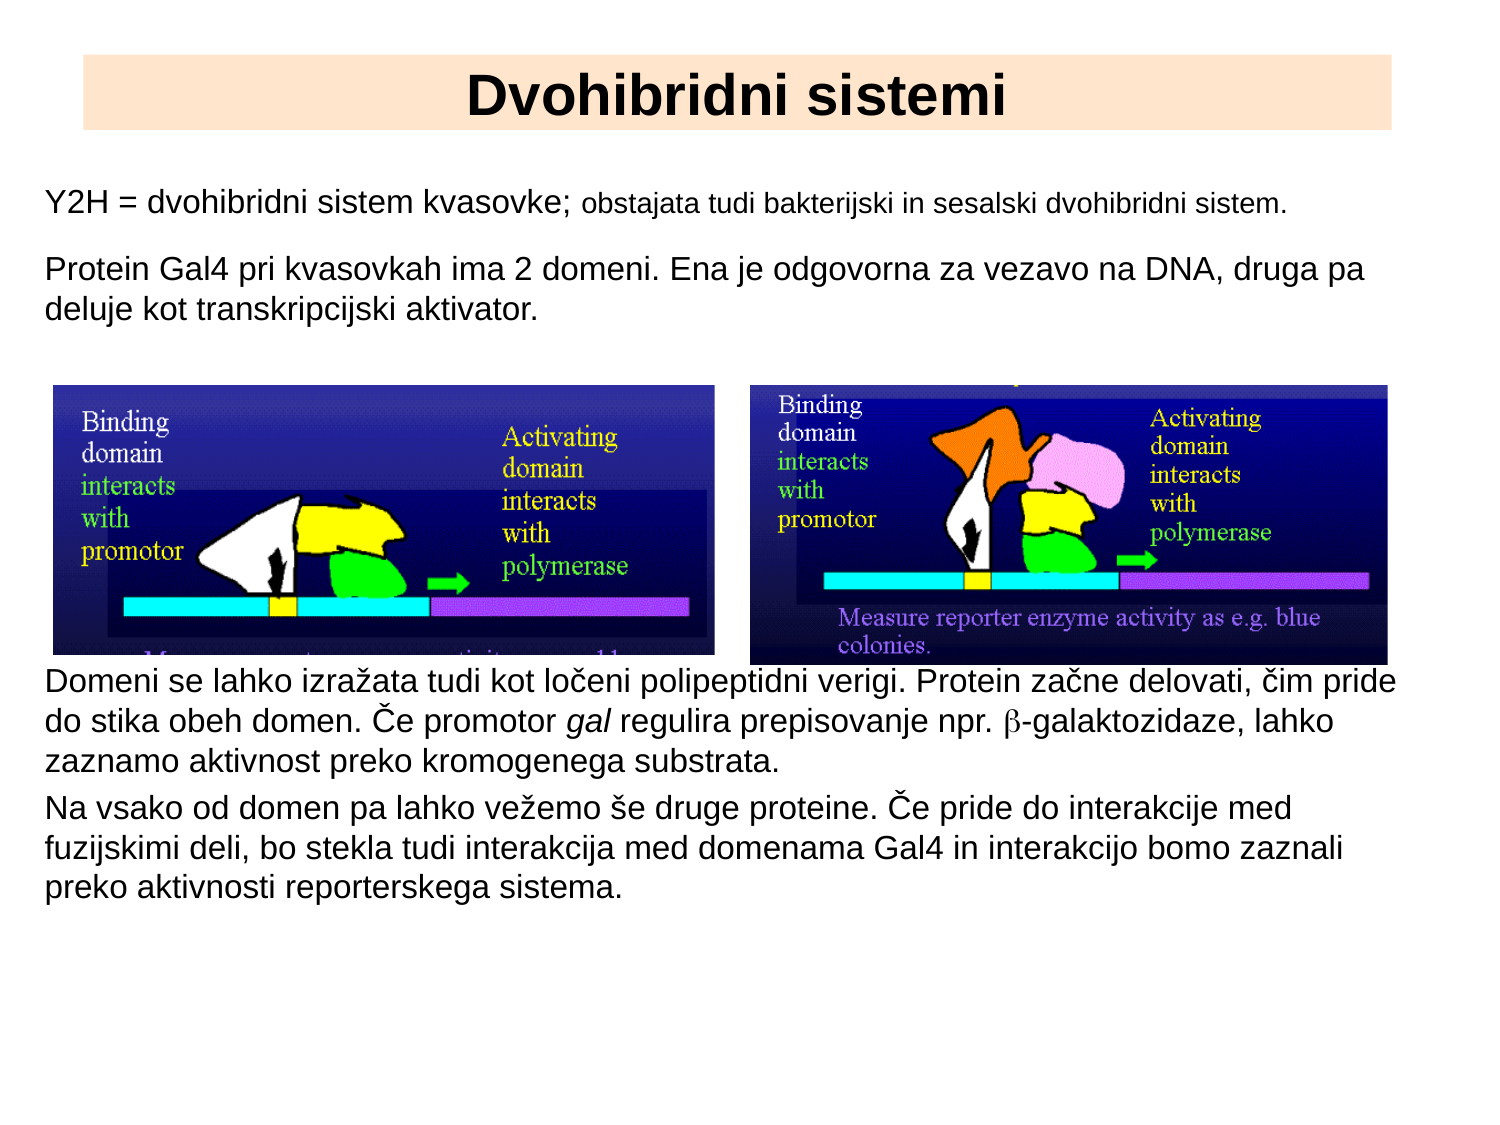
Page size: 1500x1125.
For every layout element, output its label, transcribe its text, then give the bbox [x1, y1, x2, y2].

list Y2H = dvohibridni sistem kvasovke; obstajata tudi bakterijski in sesalski dvohibridni sistem. Protein Gal4 pri kvasovkah ima 2 domeni. Ena je odgovorna za vezavo na DNA, druga pa deluje kot transkripcijski aktivator. Domeni se lahko izražata tudi kot ločeni polipeptidni verigi. Protein začne delovati, čim pride do stika obeh domen. Če promotor gal regulira prepisovanje npr. b-galaktozidaze, lahko zaznamo aktivnost preko kromogenega substrata. Na vsako od domen pa lahko vežemo še druge proteine. Če pride do interakcije med fuzijskimi deli, bo stekla tudi interakcija med domenama Gal4 in interakcijo bomo zaznali preko aktivnosti reporterskega sistema. [29, 173, 1450, 1082]
picture [750, 385, 1388, 665]
picture [53, 385, 715, 655]
title Dvohibridni sistemi [83, 54, 1392, 130]
